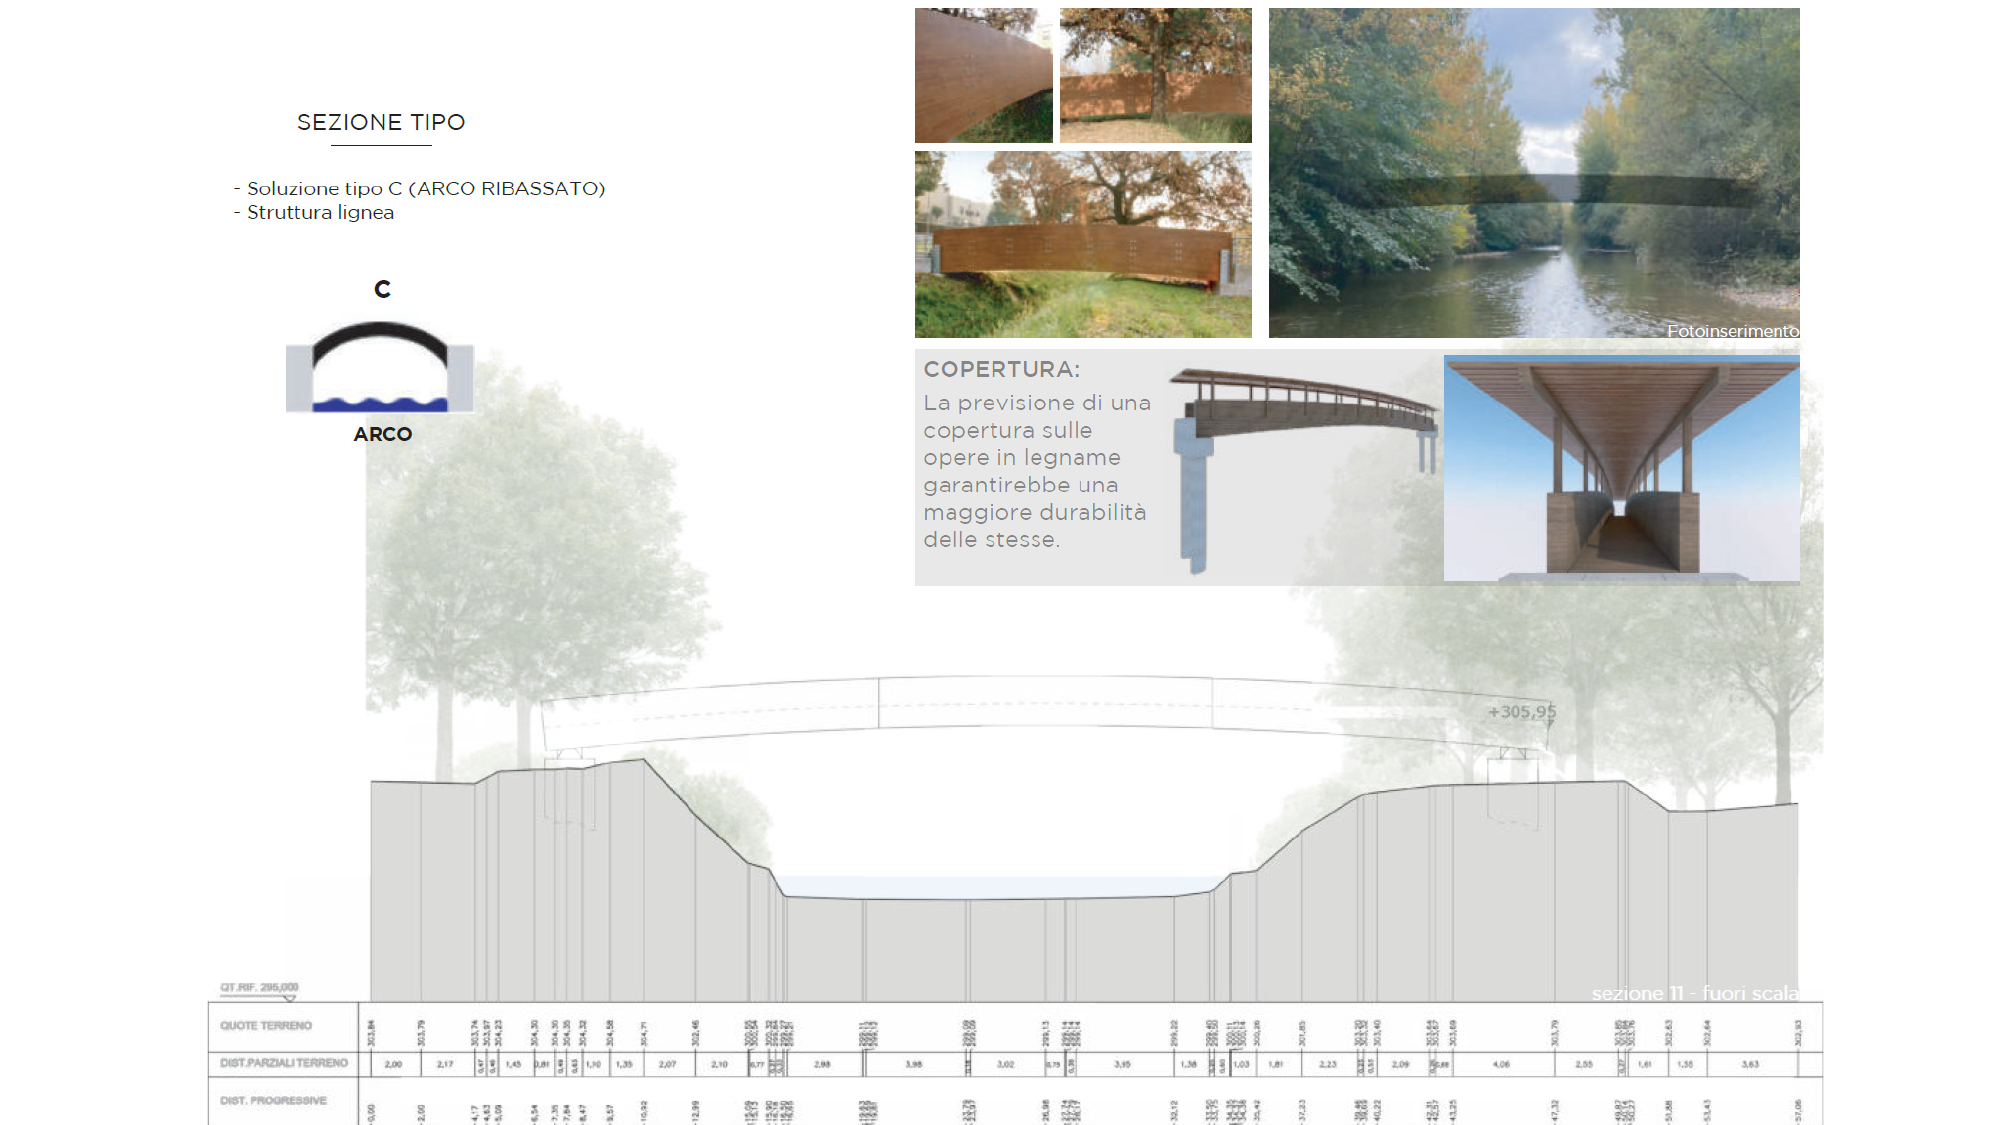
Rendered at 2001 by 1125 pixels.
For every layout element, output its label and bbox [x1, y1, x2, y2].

picture [200, 0, 1832, 1125]
